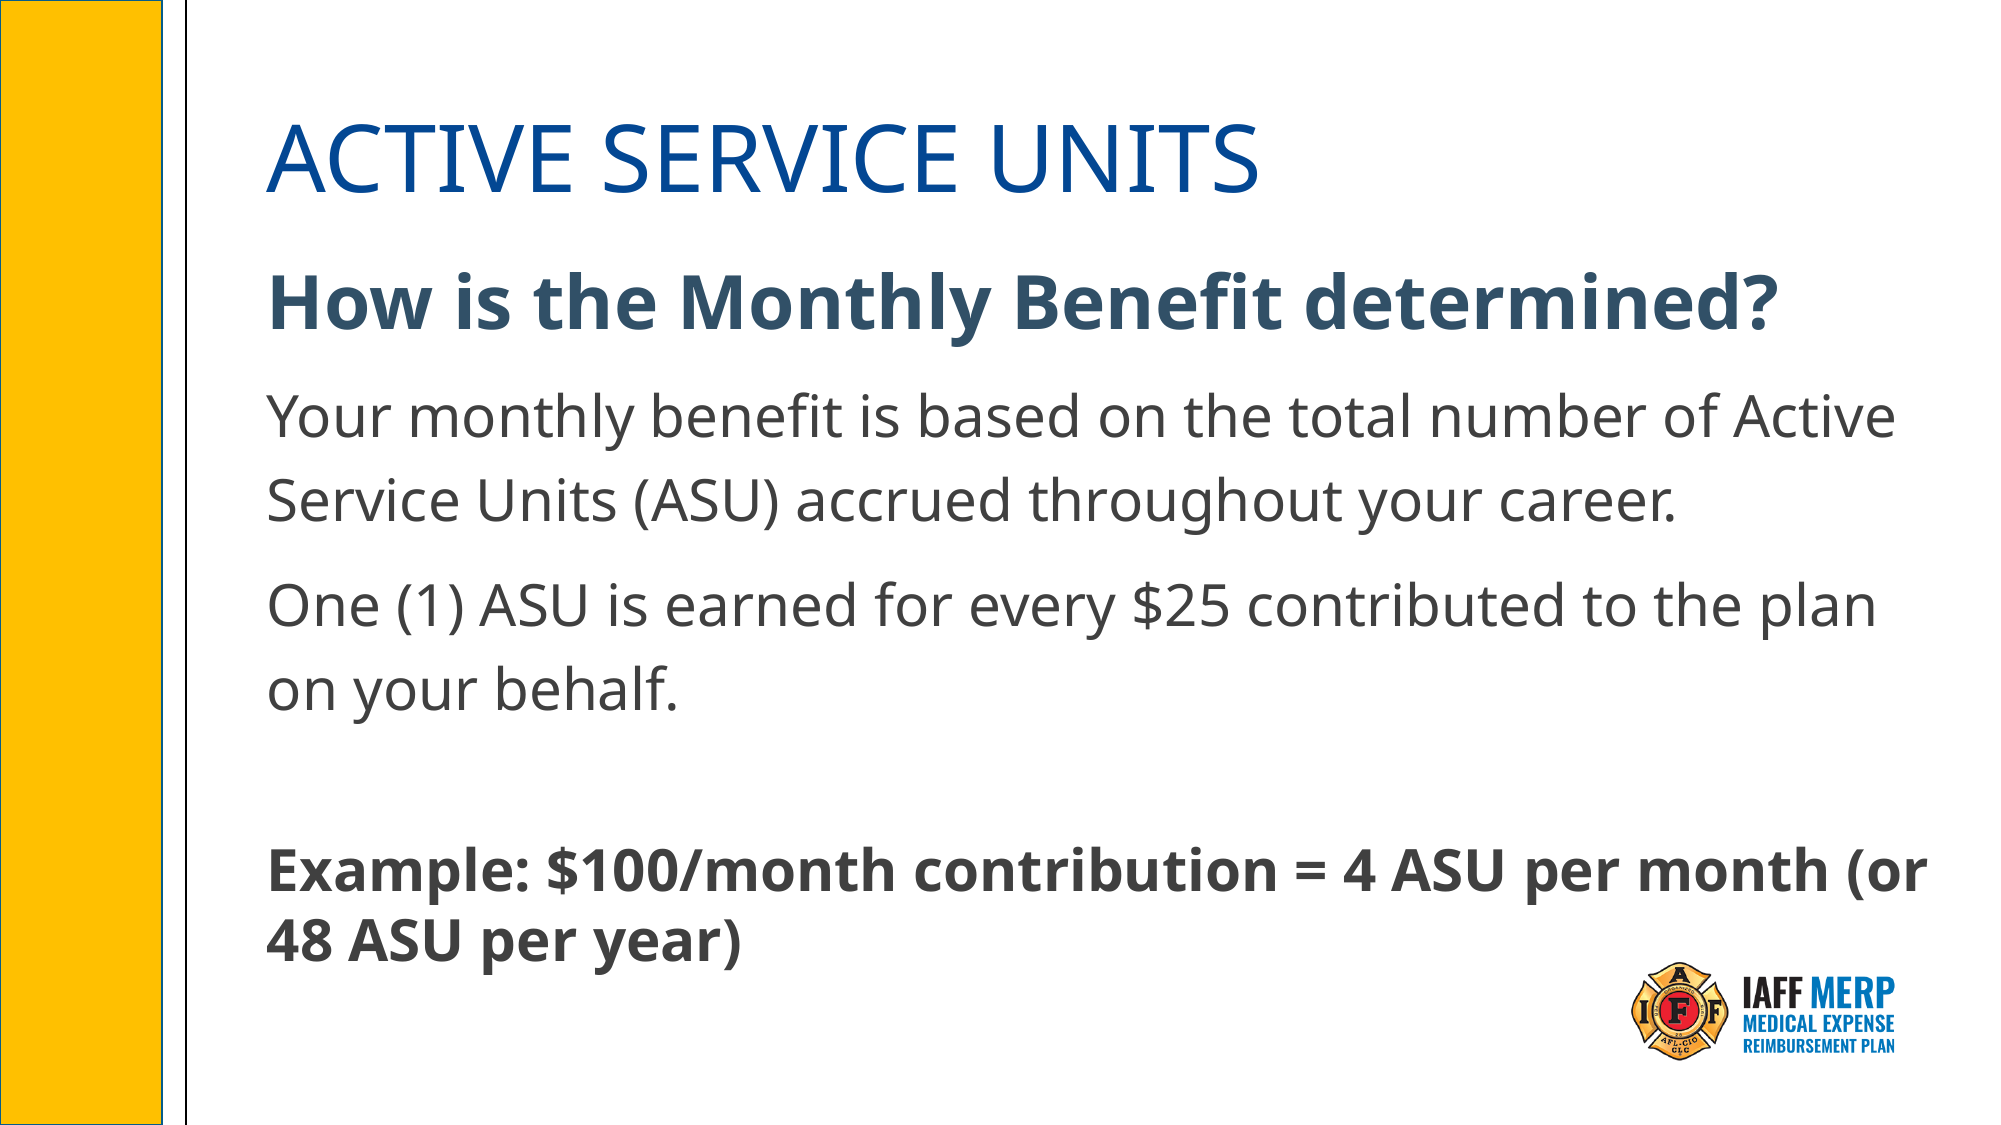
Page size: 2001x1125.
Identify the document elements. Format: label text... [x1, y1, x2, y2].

picture [1620, 950, 1906, 1070]
title Active service units [266, 55, 1930, 221]
list How is the Monthly Benefit determined? Your monthly benefit is based on the total number of Active Service Units (ASU) accrued throughout your career. One (1) ASU is earned for every $25 contributed to the plan on your behalf. Example: $100/month contribution = 4 ASU per month (or 48 ASU per year) [237, 244, 1901, 1035]
text_box [0, 0, 162, 1125]
